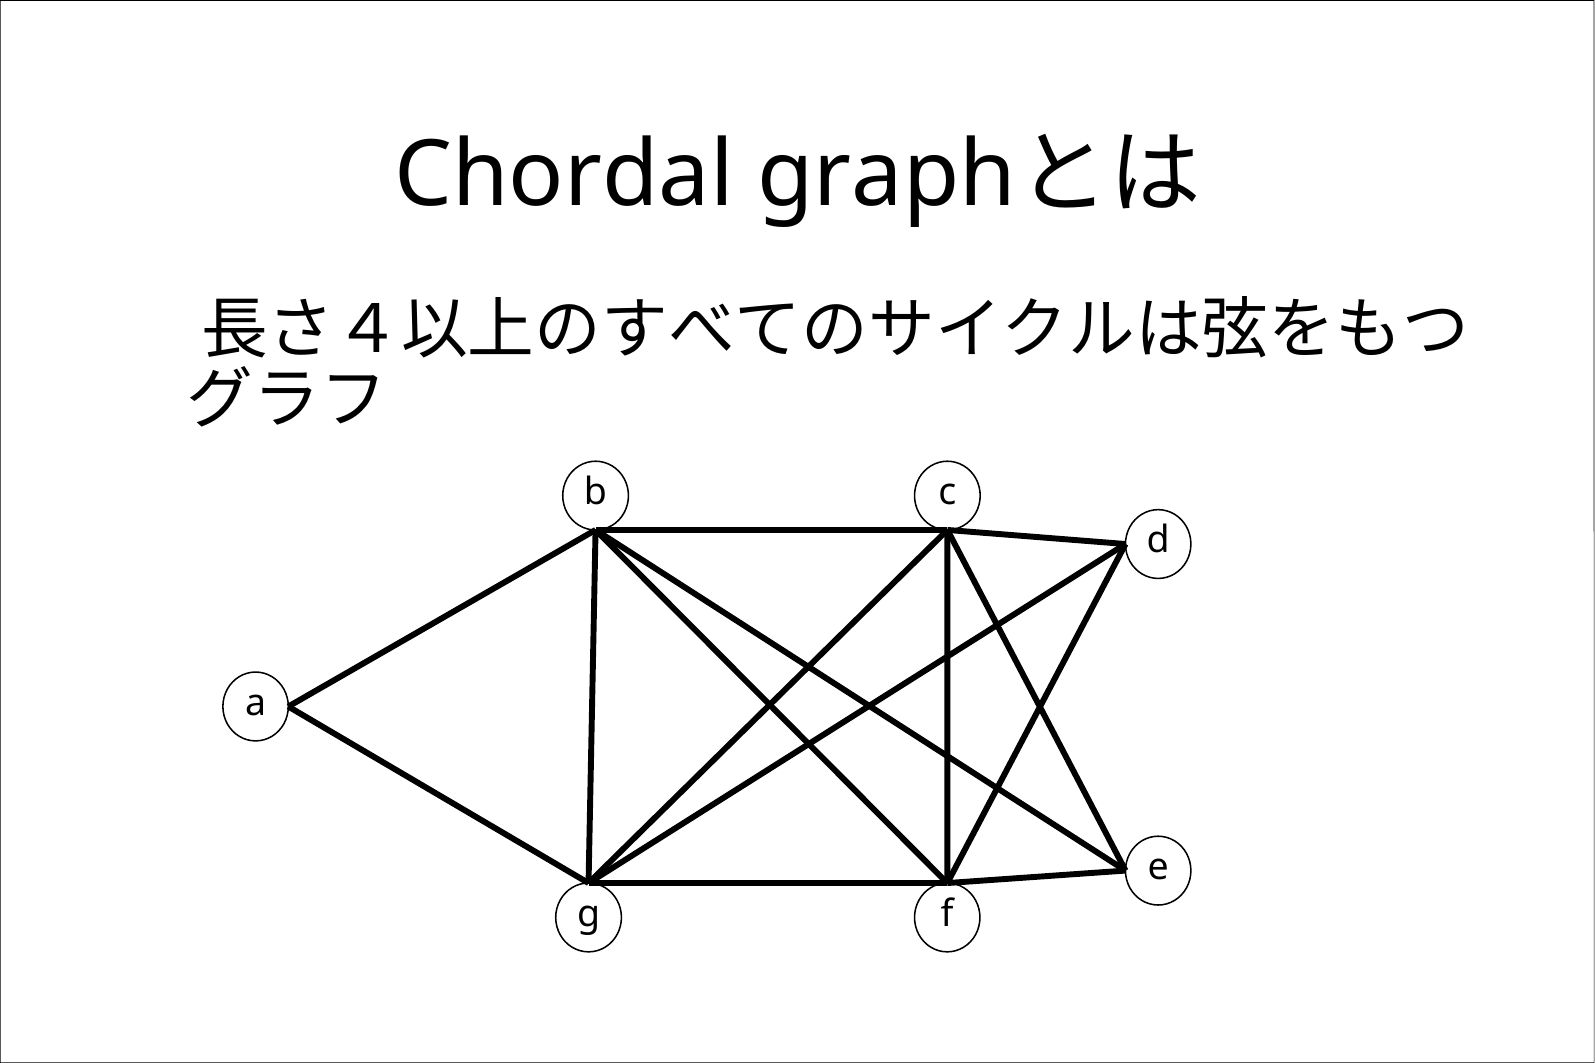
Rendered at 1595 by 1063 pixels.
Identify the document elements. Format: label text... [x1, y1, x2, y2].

text_box g [555, 883, 622, 952]
text_box a [222, 672, 289, 741]
text_box Chordal graphとは [117, 77, 1479, 276]
text_box f [914, 886, 980, 952]
text_box c [914, 461, 981, 527]
text_box e [1125, 836, 1191, 906]
text_box 長さ４以上のすべてのサイクルは弦をもつグラフ [117, 295, 1479, 965]
text_box b [562, 461, 629, 530]
text_box d [1125, 509, 1191, 579]
